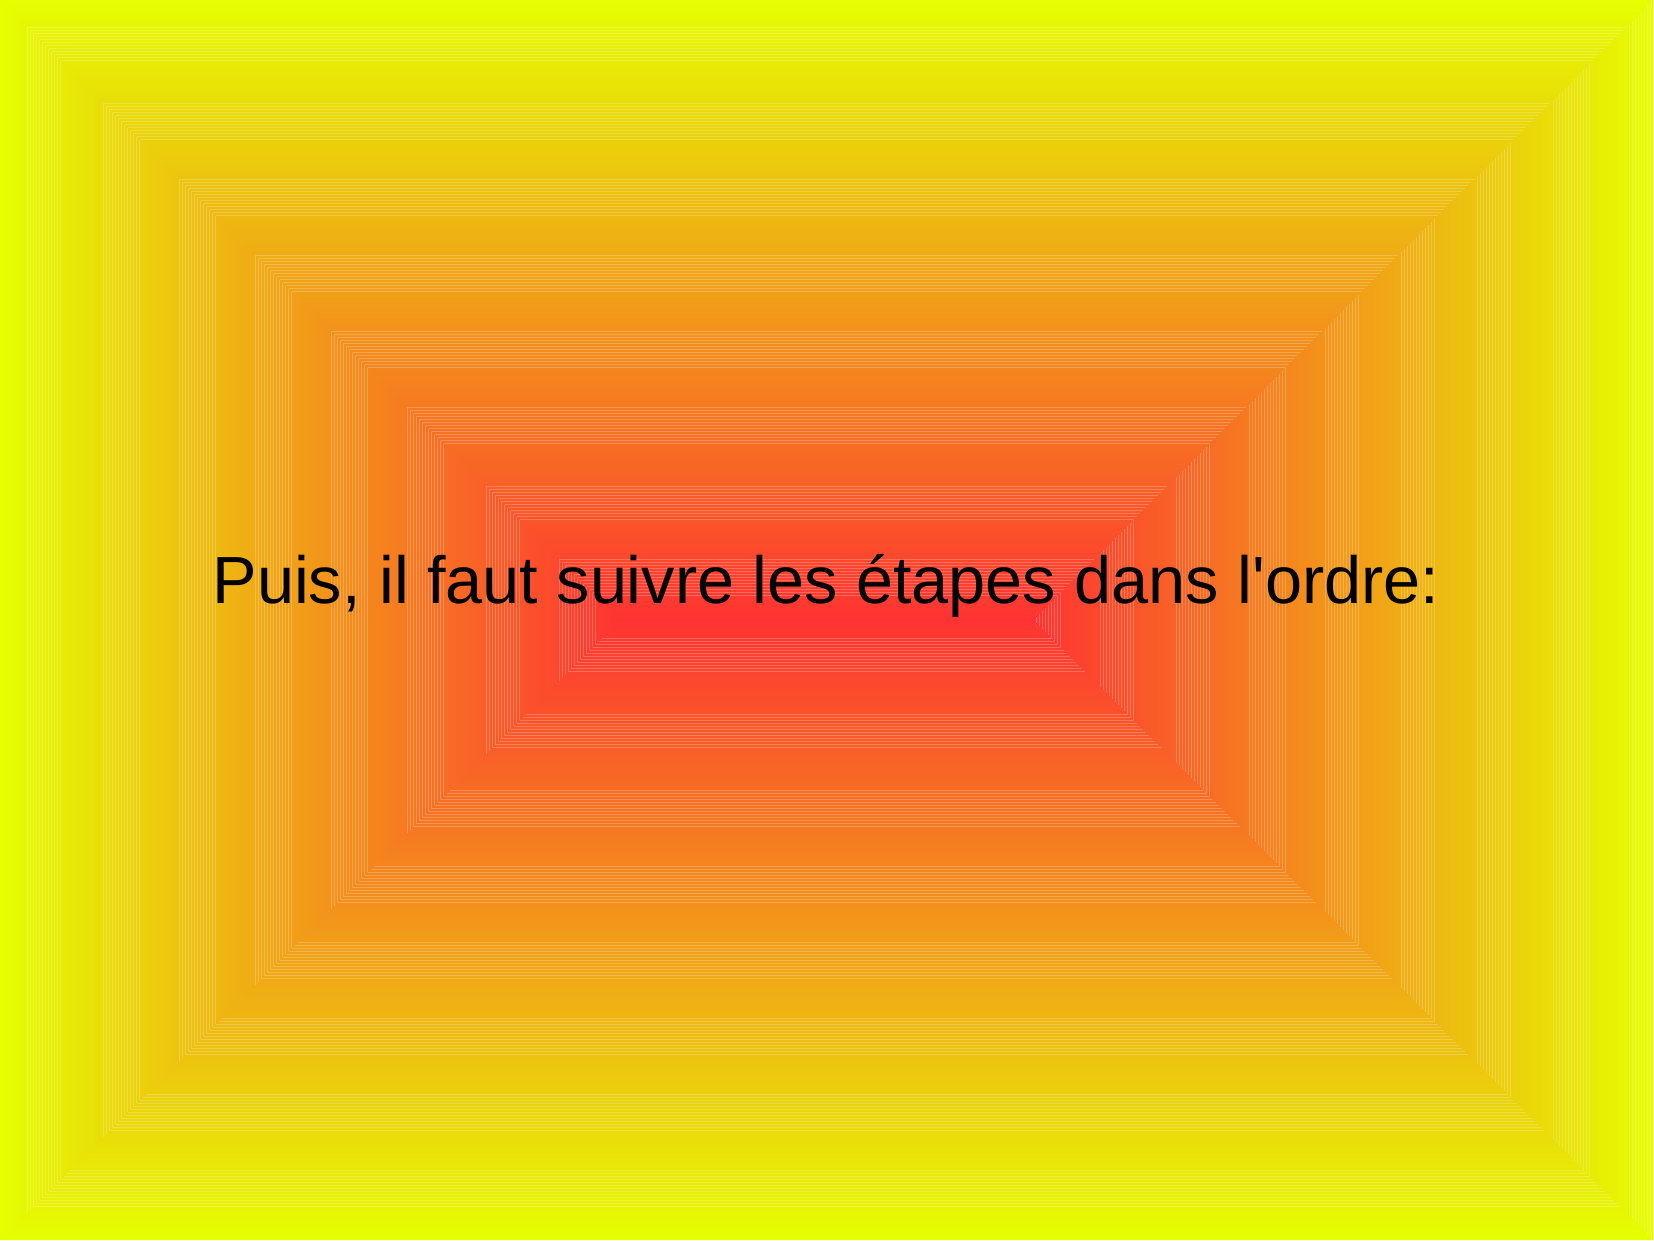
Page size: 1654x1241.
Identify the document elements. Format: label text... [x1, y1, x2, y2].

text_box Puis, il faut suivre les étapes dans l'ordre: [82, 49, 1571, 1109]
